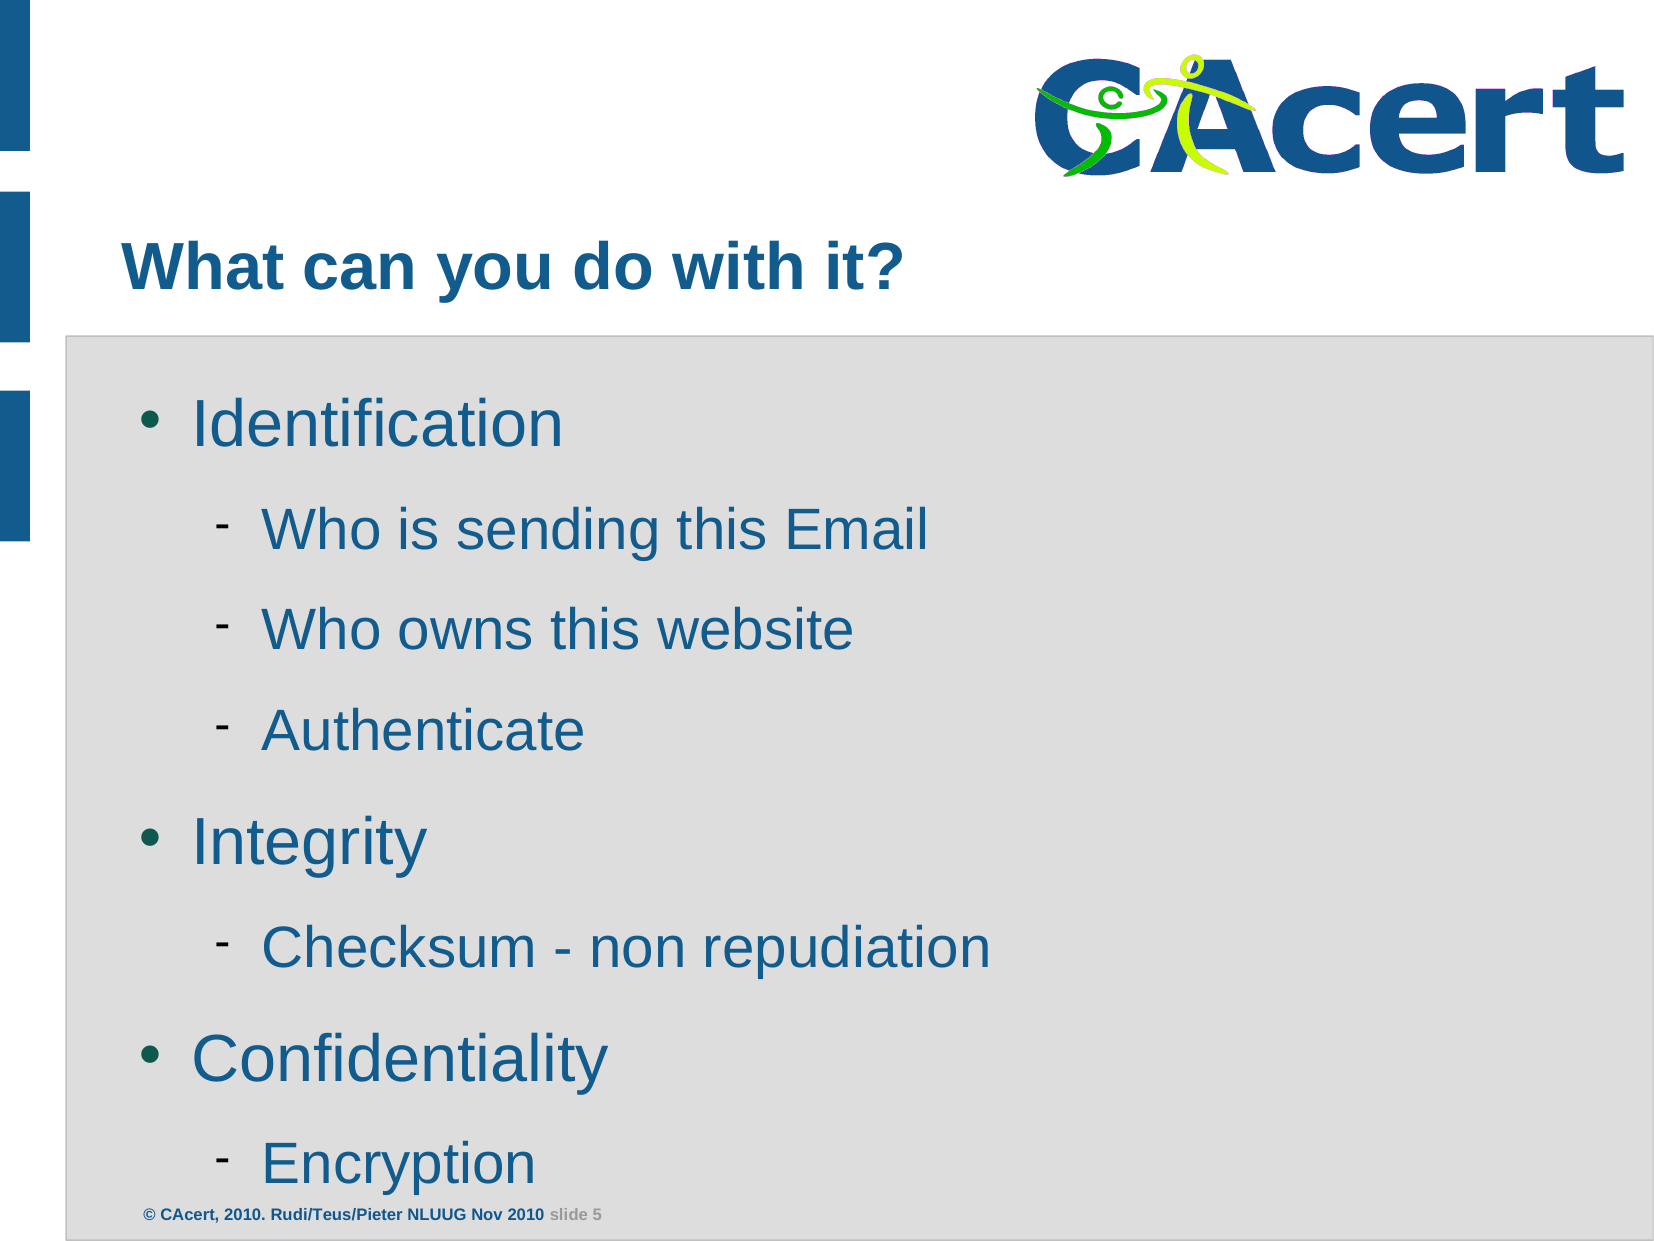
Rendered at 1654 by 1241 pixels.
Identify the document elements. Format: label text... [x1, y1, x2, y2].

list Identification Who is sending this Email Who owns this website Authenticate Integrity Checksum - non repudiation Confidentiality Encryption [121, 344, 1594, 1238]
title What can you do with it? [121, 177, 1533, 315]
picture [1033, 53, 1625, 178]
